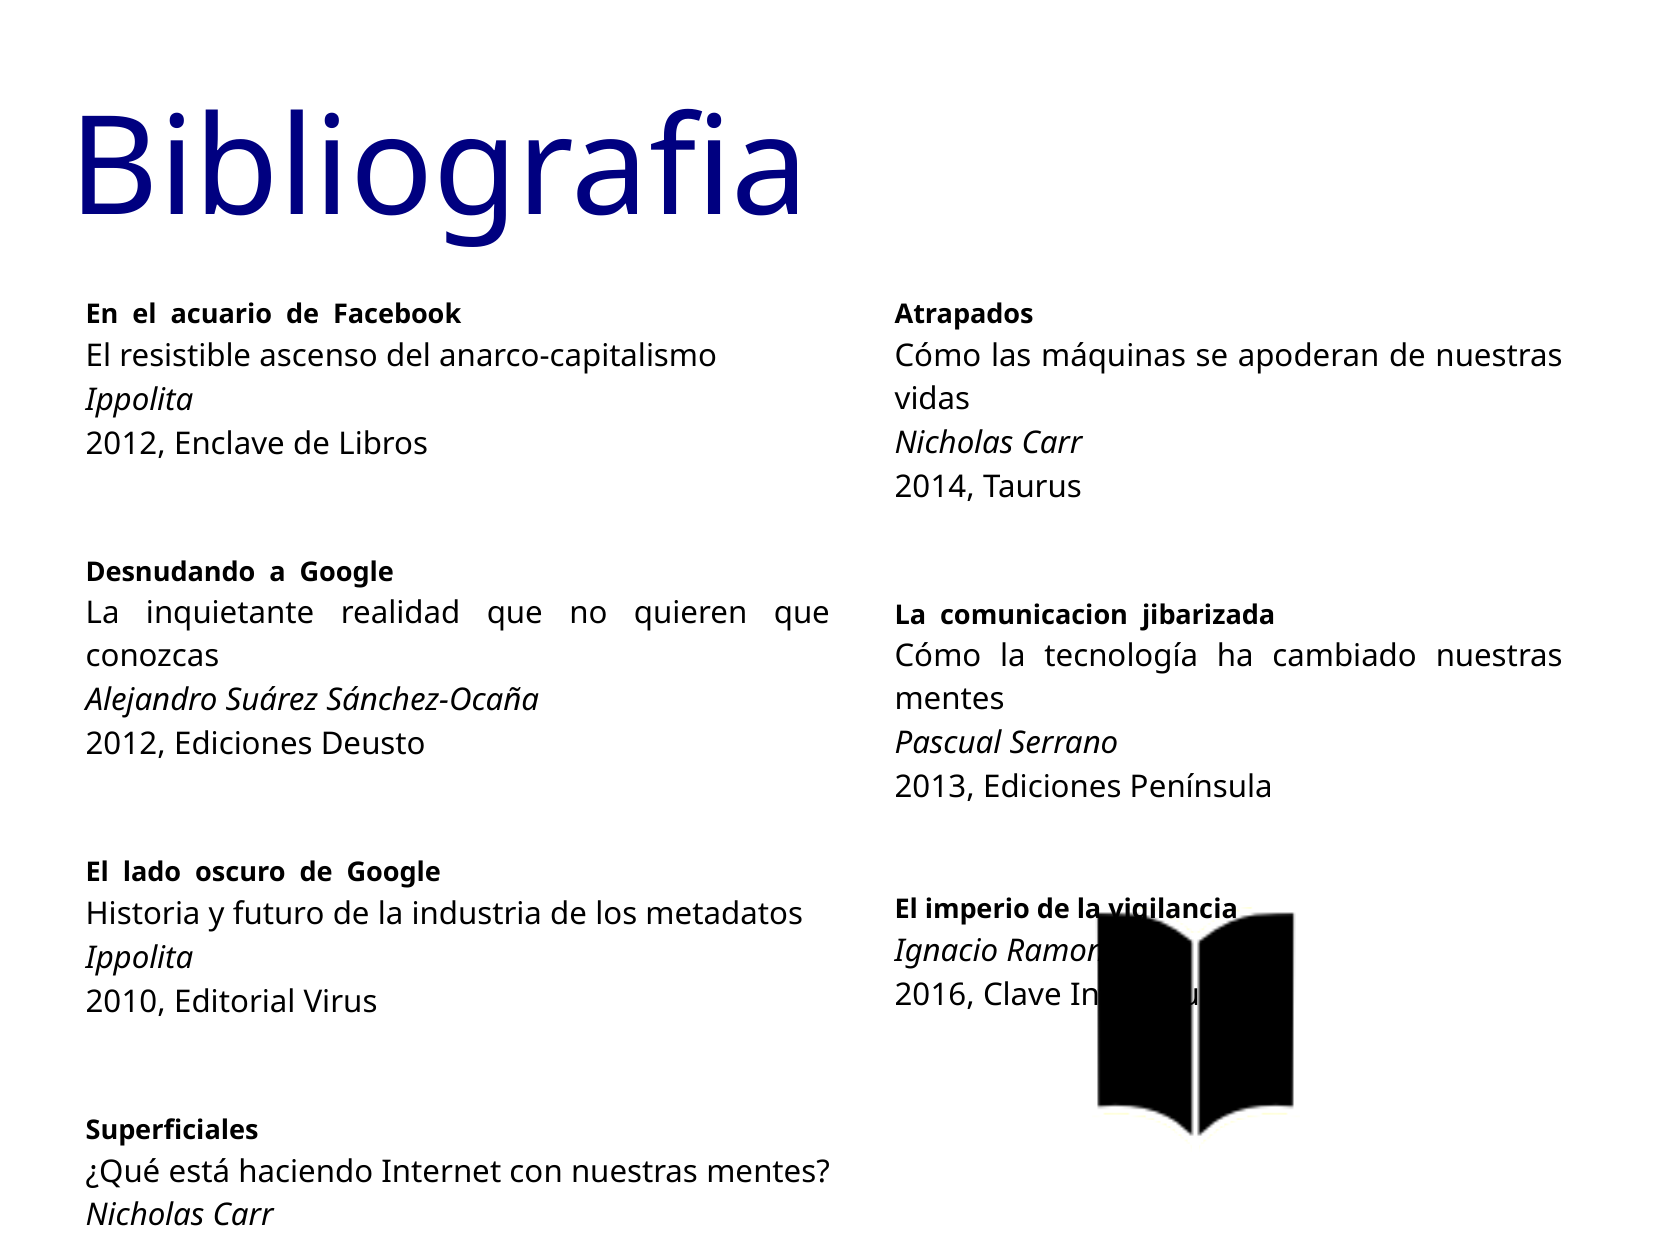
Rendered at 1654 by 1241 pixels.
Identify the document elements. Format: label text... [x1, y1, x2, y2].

text_box En el acuario de Facebook El resistible ascenso del anarco-capitalismo Ippolita 2012, Enclave de Libros Desnudando a Google La inquietante realidad que no quieren que conozcas Alejandro Suárez Sánchez-Ocaña 2012, Ediciones Deusto El lado oscuro de Google Historia y futuro de la industria de los metadatos Ippolita 2010, Editorial Virus Superficiales ¿Qué está haciendo Internet con nuestras mentes? Nicholas Carr 2011, Editorial Taurus [70, 287, 869, 1152]
picture [1092, 906, 1300, 1152]
text_box Atrapados Cómo las máquinas se apoderan de nuestras vidas Nicholas Carr 2014, Taurus La comunicacion jibarizada Cómo la tecnología ha cambiado nuestras mentes Pascual Serrano 2013, Ediciones Península El imperio de la vigilancia Ignacio Ramonet 2016, Clave Intelectual [879, 287, 1625, 857]
text_box Bibliografia [55, 60, 963, 237]
picture [1136, 906, 1142, 915]
